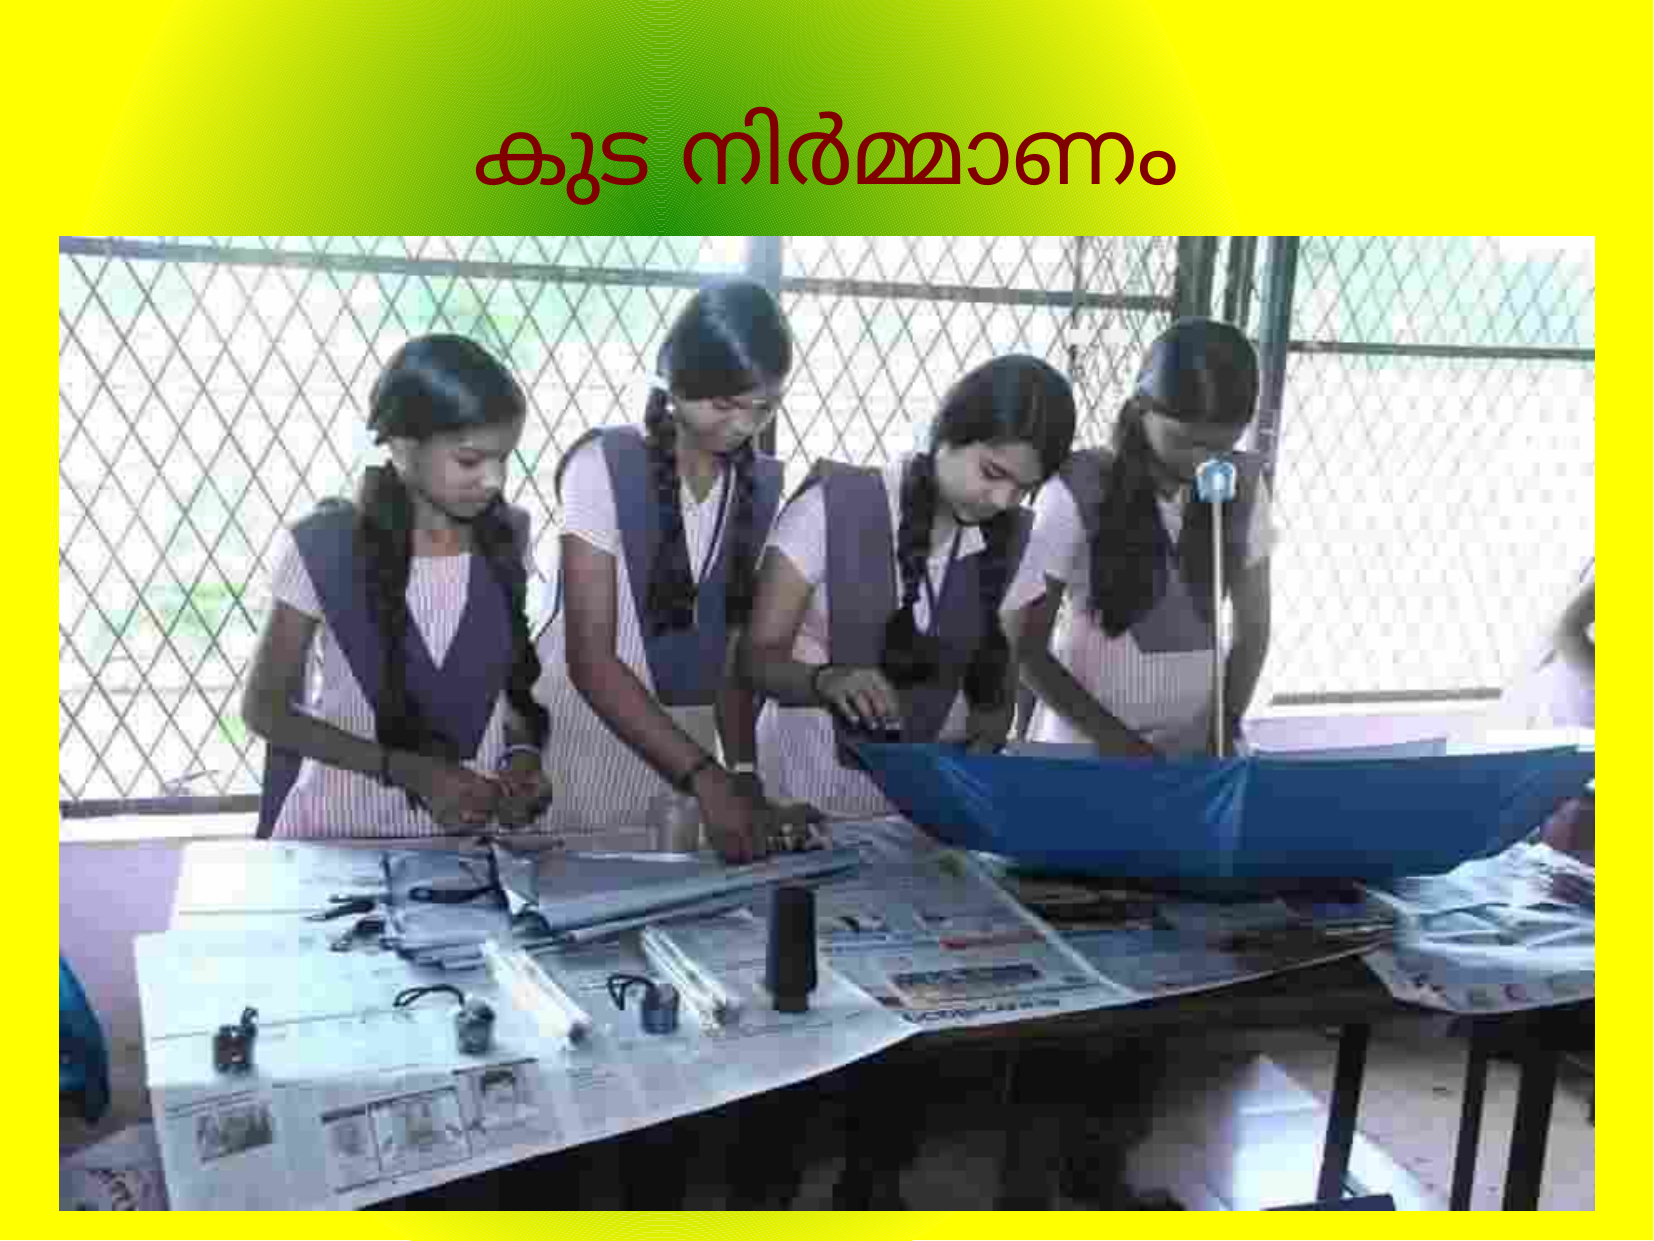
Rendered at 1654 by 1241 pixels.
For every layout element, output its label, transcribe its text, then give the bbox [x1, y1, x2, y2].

title കുട നിര്‍മ്മാണം [82, 49, 1571, 236]
picture [59, 236, 1595, 1211]
